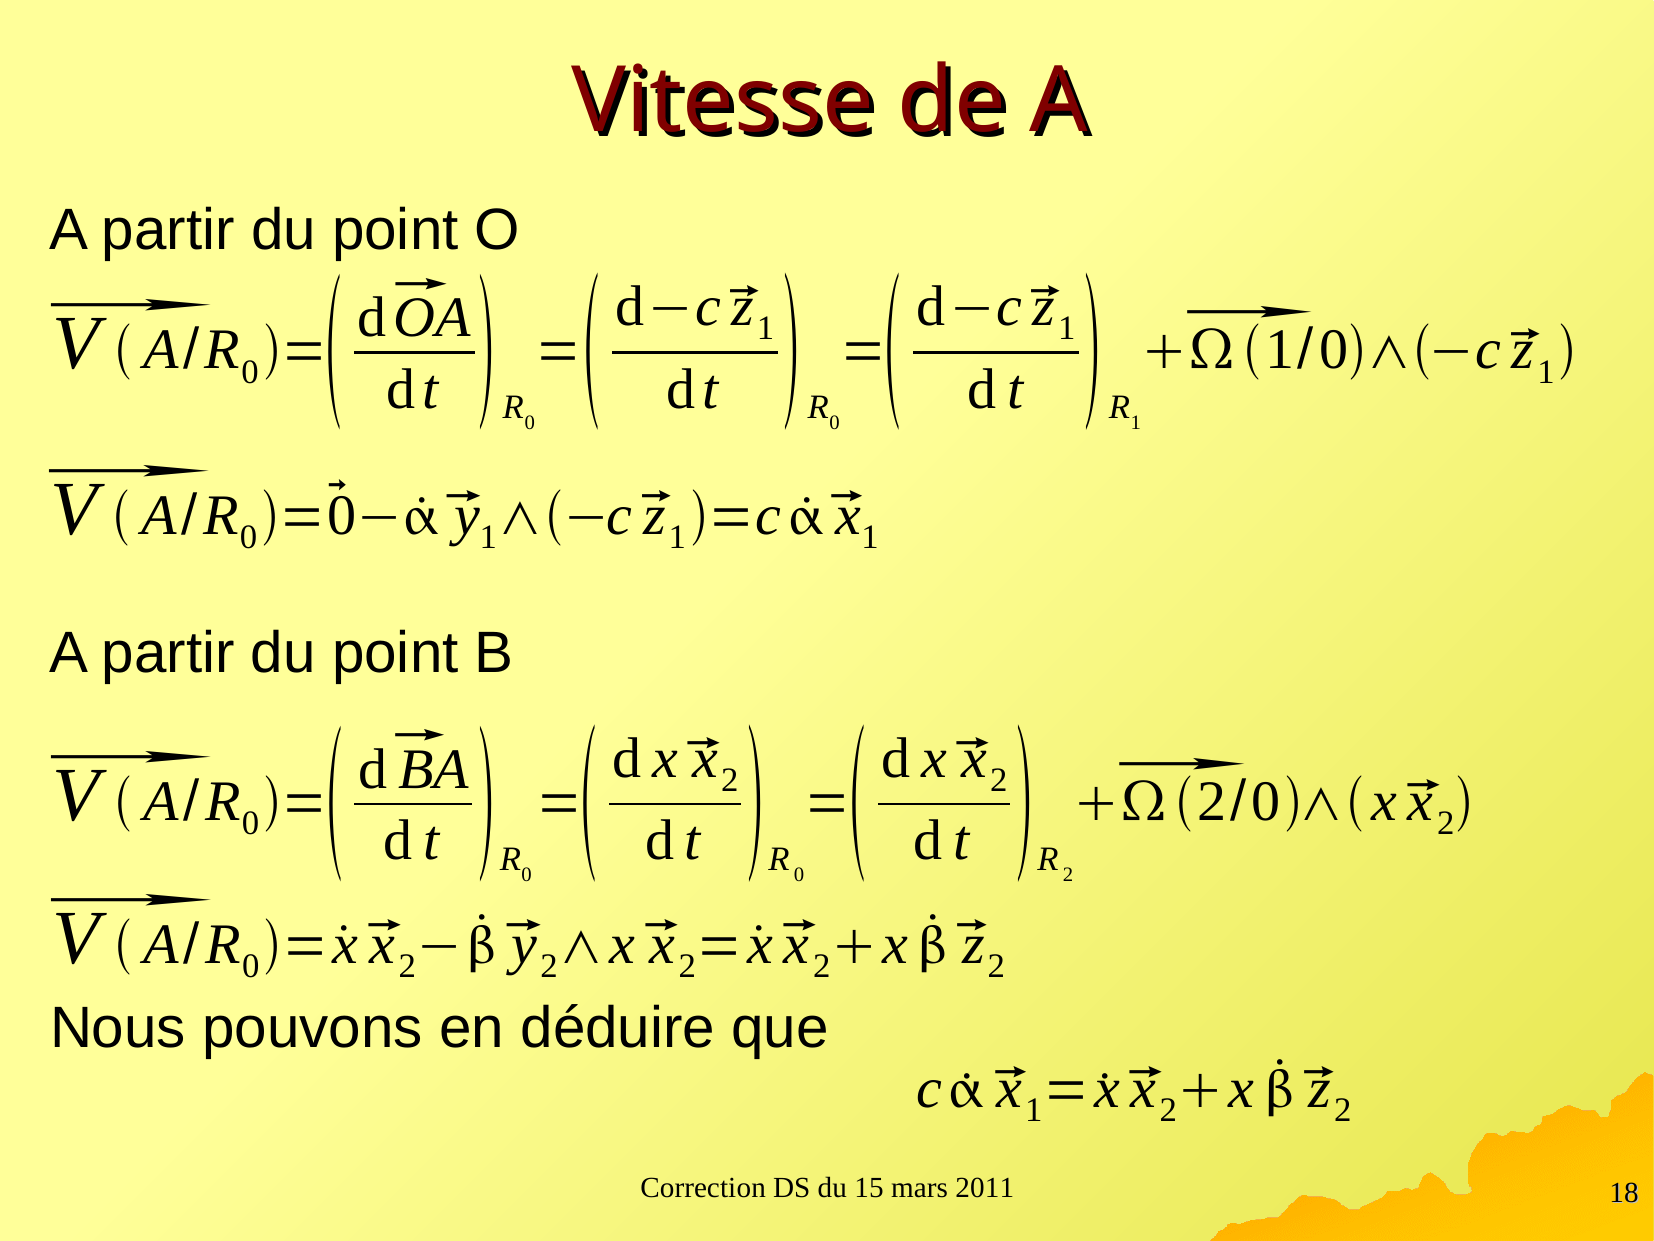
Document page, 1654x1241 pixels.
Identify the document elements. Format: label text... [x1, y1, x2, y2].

chart [18, 462, 894, 556]
title Vitesse de A [85, 0, 1574, 193]
chart [20, 720, 1489, 886]
chart [901, 1057, 1365, 1131]
text_box Nous pouvons en déduire que [35, 987, 861, 1067]
chart [20, 268, 1589, 434]
chart [20, 891, 1019, 985]
text_box A partir du point B [35, 612, 529, 692]
text_box A partir du point O [34, 189, 536, 270]
